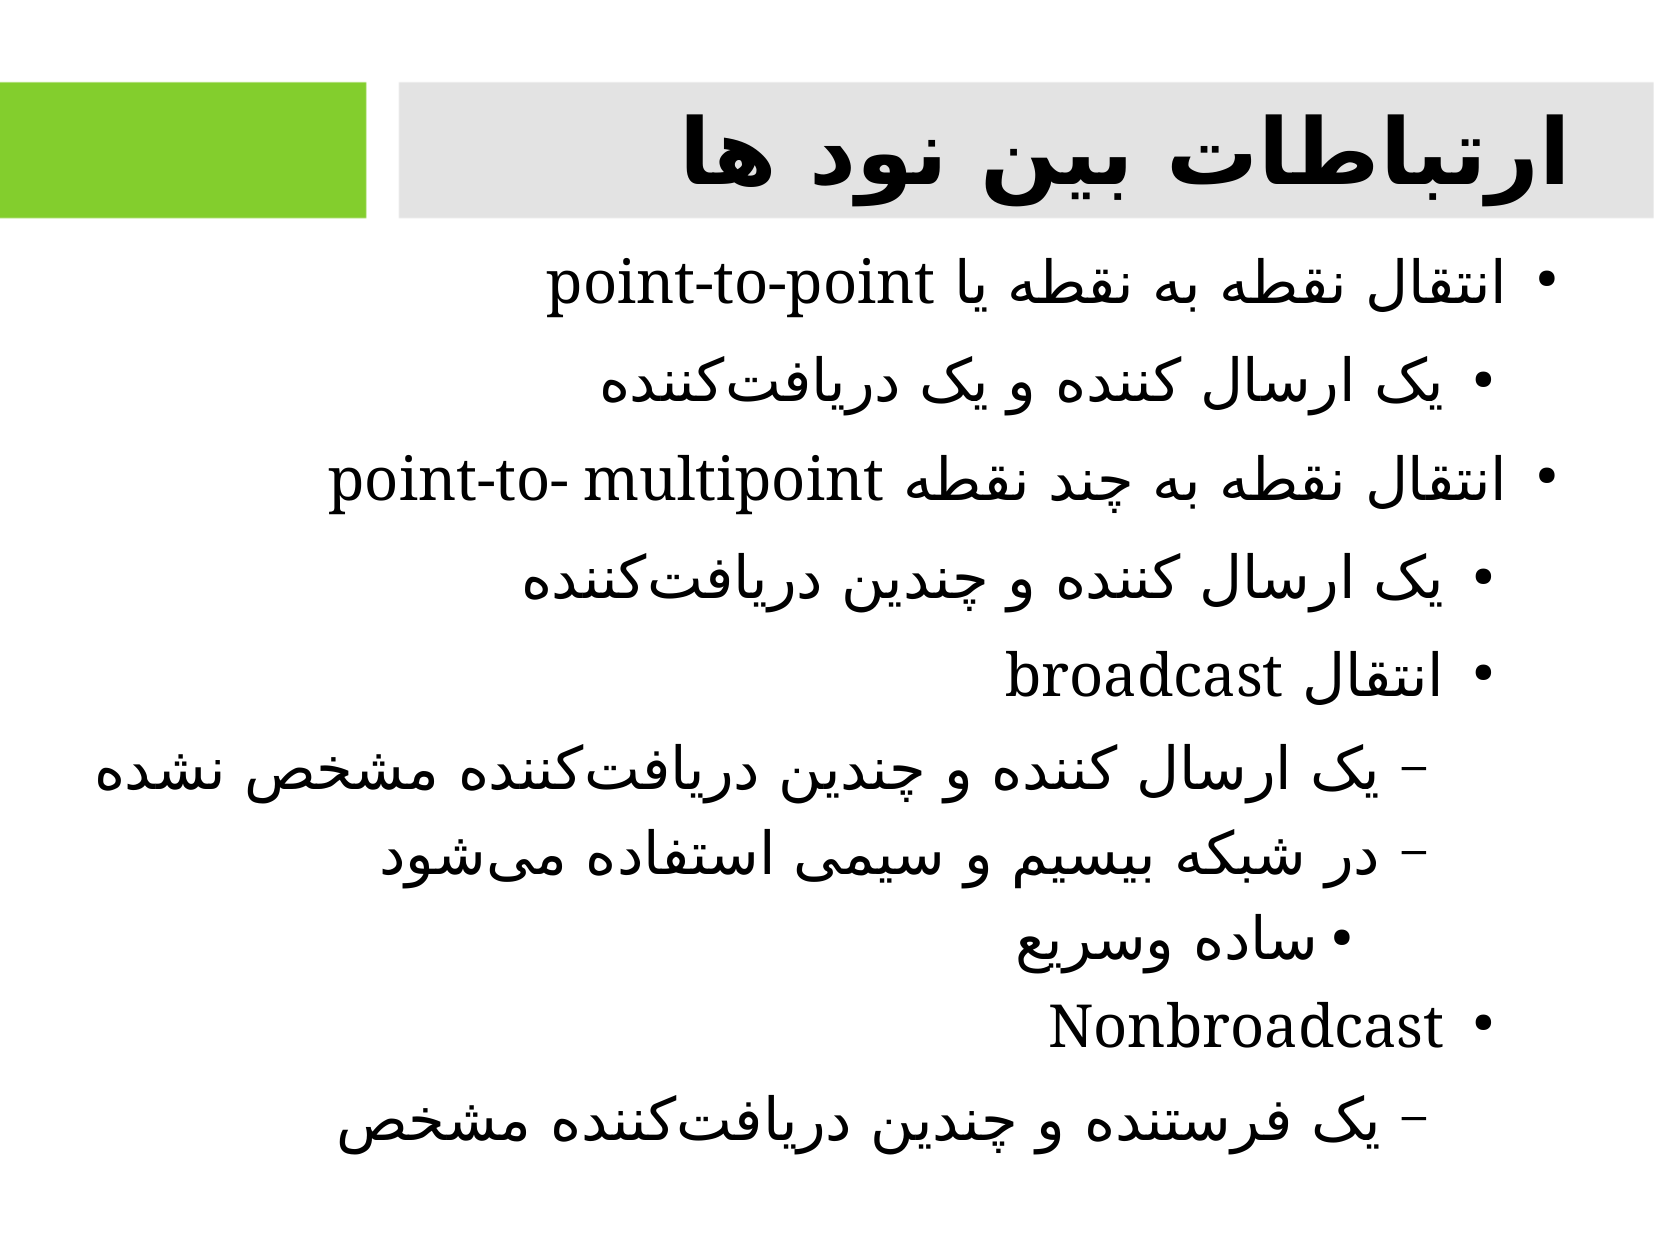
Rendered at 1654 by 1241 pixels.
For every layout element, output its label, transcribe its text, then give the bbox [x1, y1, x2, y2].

picture [0, 0, 1654, 1241]
list انتقال نقطه به نقطه یا point-to-point یک ارسال کننده و یک دریافت‌کننده انتقال نقطه به چند نقطه point-to- multipoint یک ارسال کننده و چندین دریافت‌کننده انتقال broadcast یک ارسال کننده و چندین دریافت‌کننده مشخص نشده در شبکه بیسیم و سیمی استفاده می‌شود ساده وسریع Nonbroadcast یک فرستنده و چندین دریافت‌کننده مشخص [82, 240, 1571, 1182]
title ارتباطات بین نود ها [82, 49, 1571, 240]
